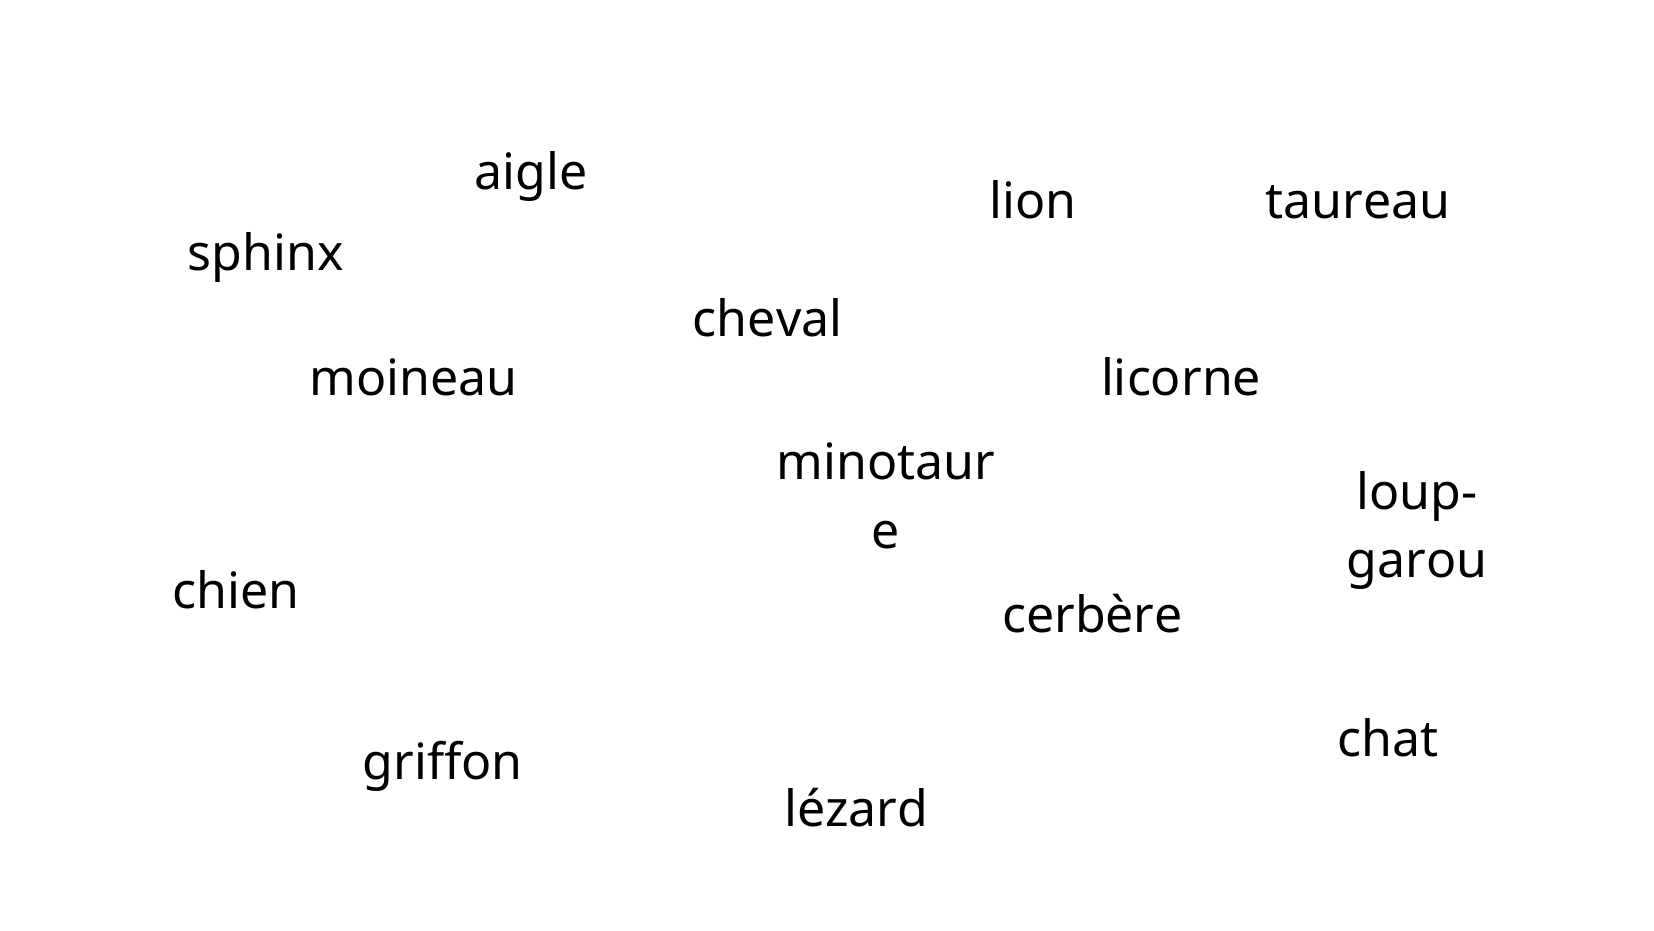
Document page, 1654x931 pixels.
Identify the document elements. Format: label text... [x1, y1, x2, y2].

text_box sphinx [147, 206, 384, 296]
text_box minotaure [767, 450, 1004, 539]
text_box taureau [1240, 155, 1477, 244]
text_box lion [915, 155, 1152, 244]
text_box lézard [738, 763, 975, 852]
text_box chat [1269, 692, 1506, 782]
text_box aigle [413, 125, 650, 215]
text_box licorne [1092, 332, 1270, 421]
text_box chien [118, 544, 355, 634]
text_box moineau [295, 332, 532, 421]
text_box griffon [324, 716, 562, 805]
text_box loup-garou [1299, 479, 1536, 569]
text_box cheval [649, 273, 886, 362]
text_box cerbère [974, 568, 1211, 657]
